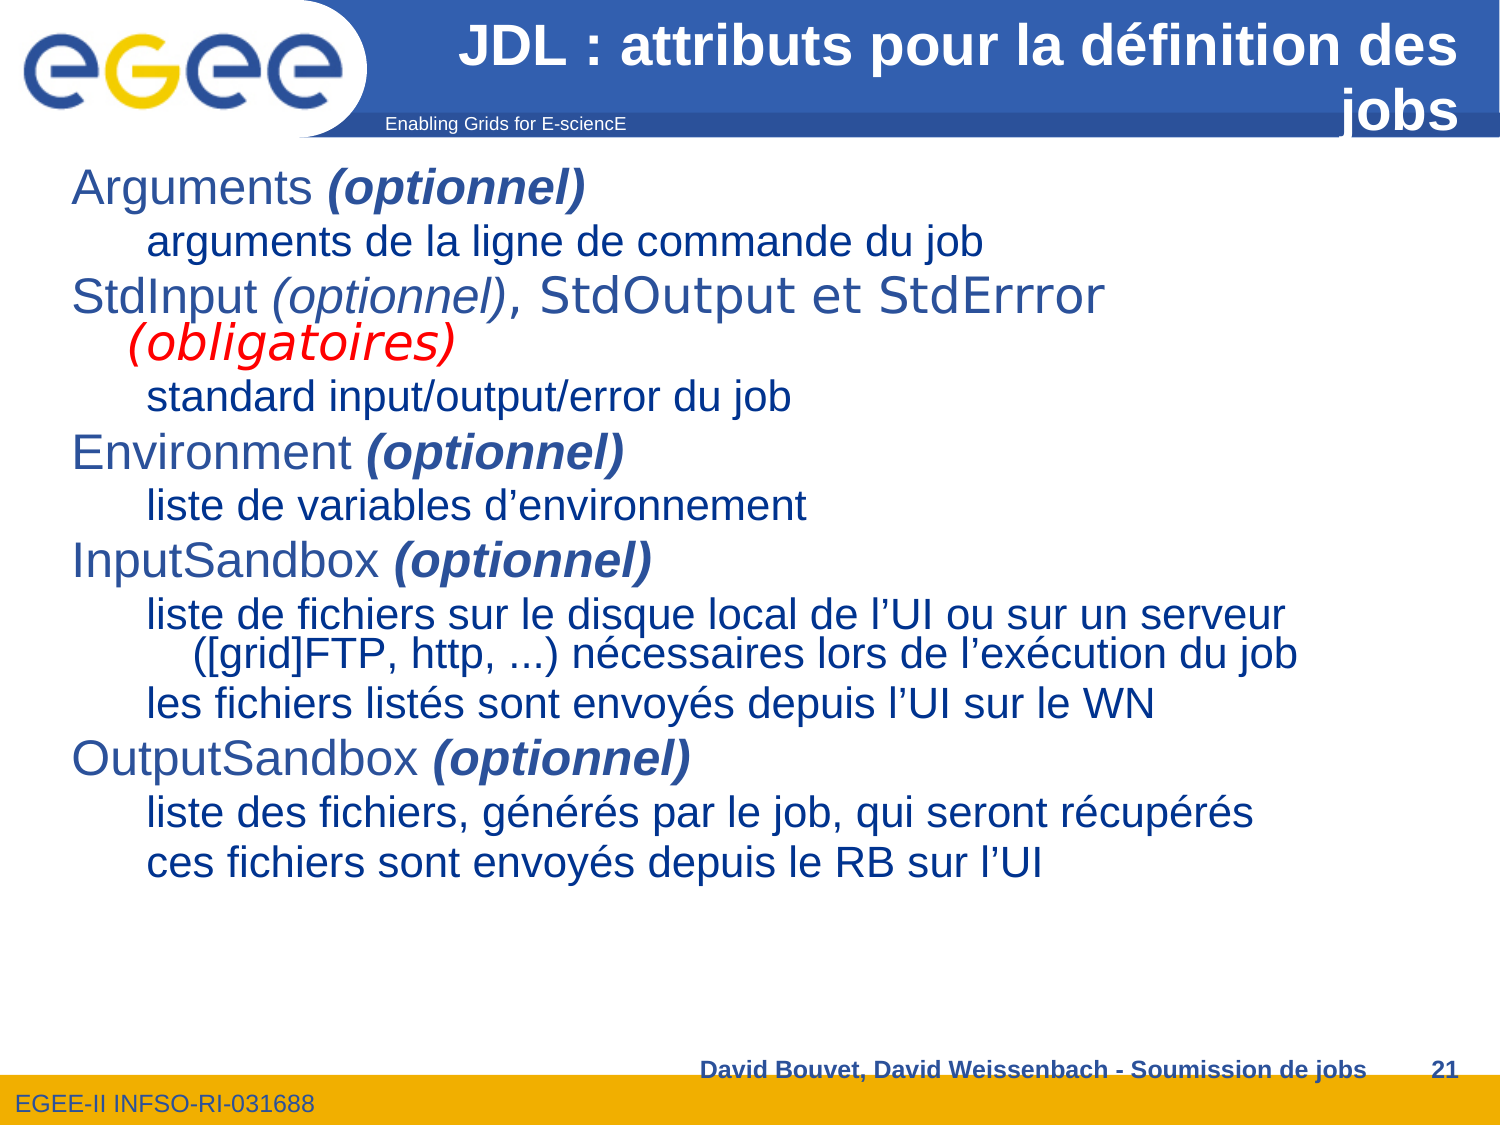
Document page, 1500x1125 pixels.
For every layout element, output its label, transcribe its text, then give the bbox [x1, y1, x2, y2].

title JDL : attributs pour la définition des jobs [369, 0, 1475, 174]
picture [18, 30, 349, 112]
list Arguments (optionnel)‏ arguments de la ligne de commande du job StdInput (optionnel)‏, StdOutput et StdErrror (obligatoires)‏ standard input/output/error du job Environment (optionnel)‏ liste de variables d’environnement InputSandbox (optionnel)‏ liste de fichiers sur le disque local de l’UI ou sur un serveur ([grid]FTP, http, ...) nécessaires lors de l’exécution du job les fichiers listés sont envoyés depuis l’UI sur le WN OutputSandbox (optionnel)‏ liste des fichiers, générés par le job, qui seront récupérés ces fichiers sont envoyés depuis le RB sur l’UI [56, 159, 1466, 1097]
